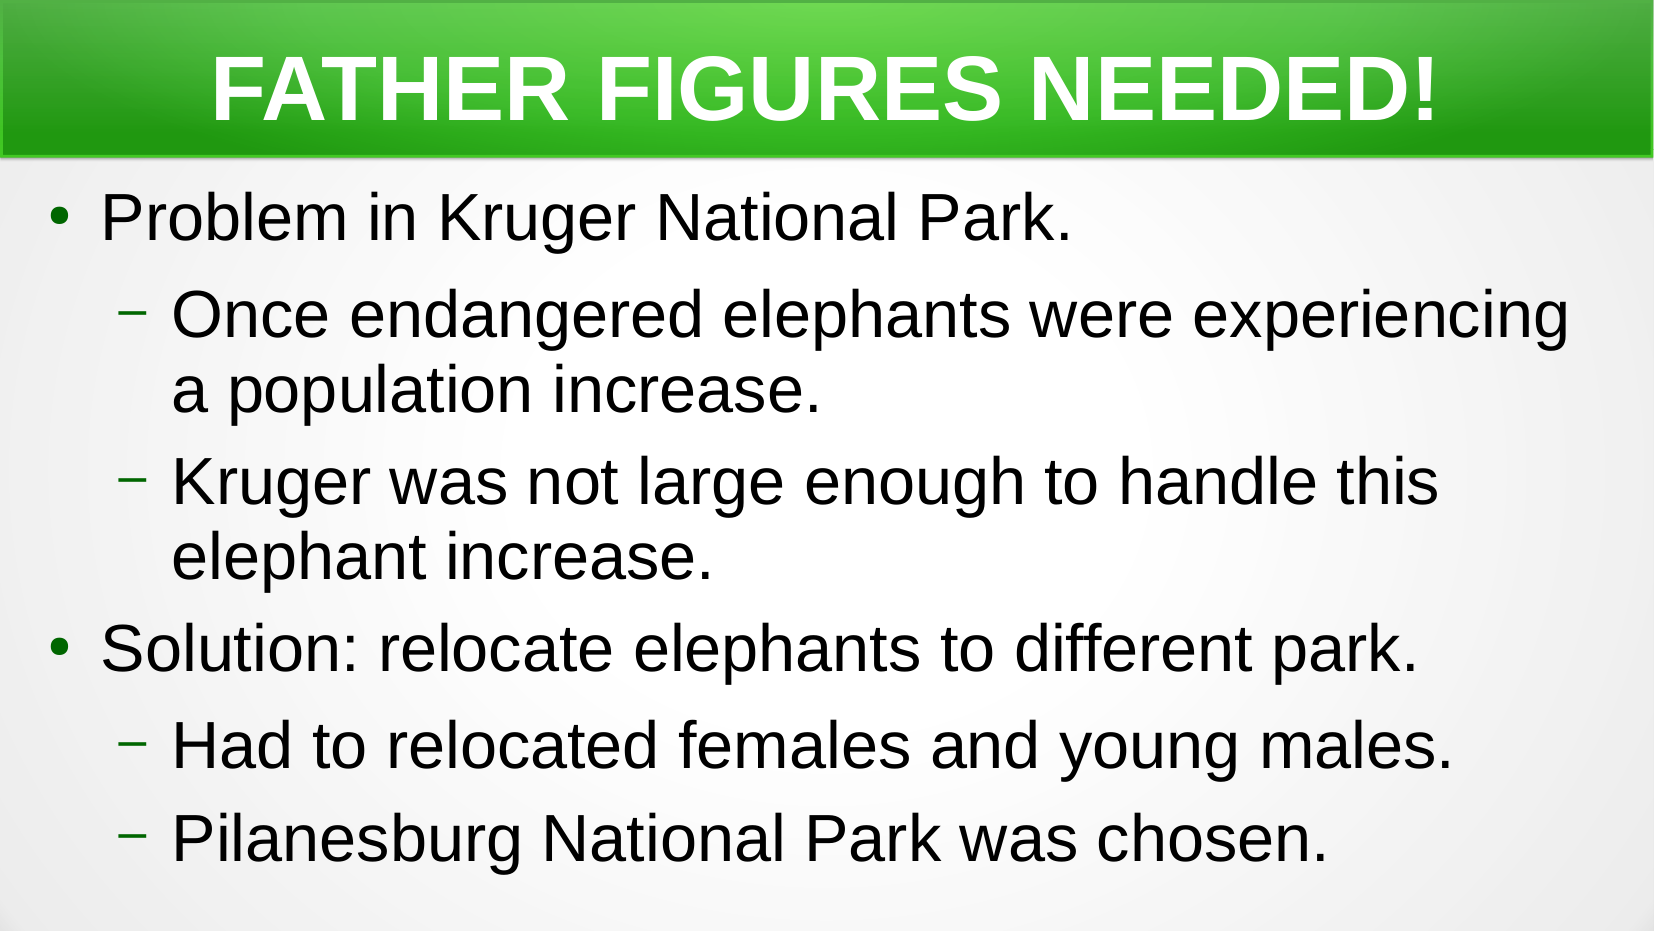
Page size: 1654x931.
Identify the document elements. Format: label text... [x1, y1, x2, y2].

title FATHER FIGURES NEEDED! [82, 35, 1571, 142]
list Problem in Kruger National Park. Once endangered elephants were experiencing a population increase. Kruger was not large enough to handle this elephant increase. Solution: relocate elephants to different park. Had to relocated females and young males. Pilanesburg National Park was chosen. [30, 180, 1621, 901]
